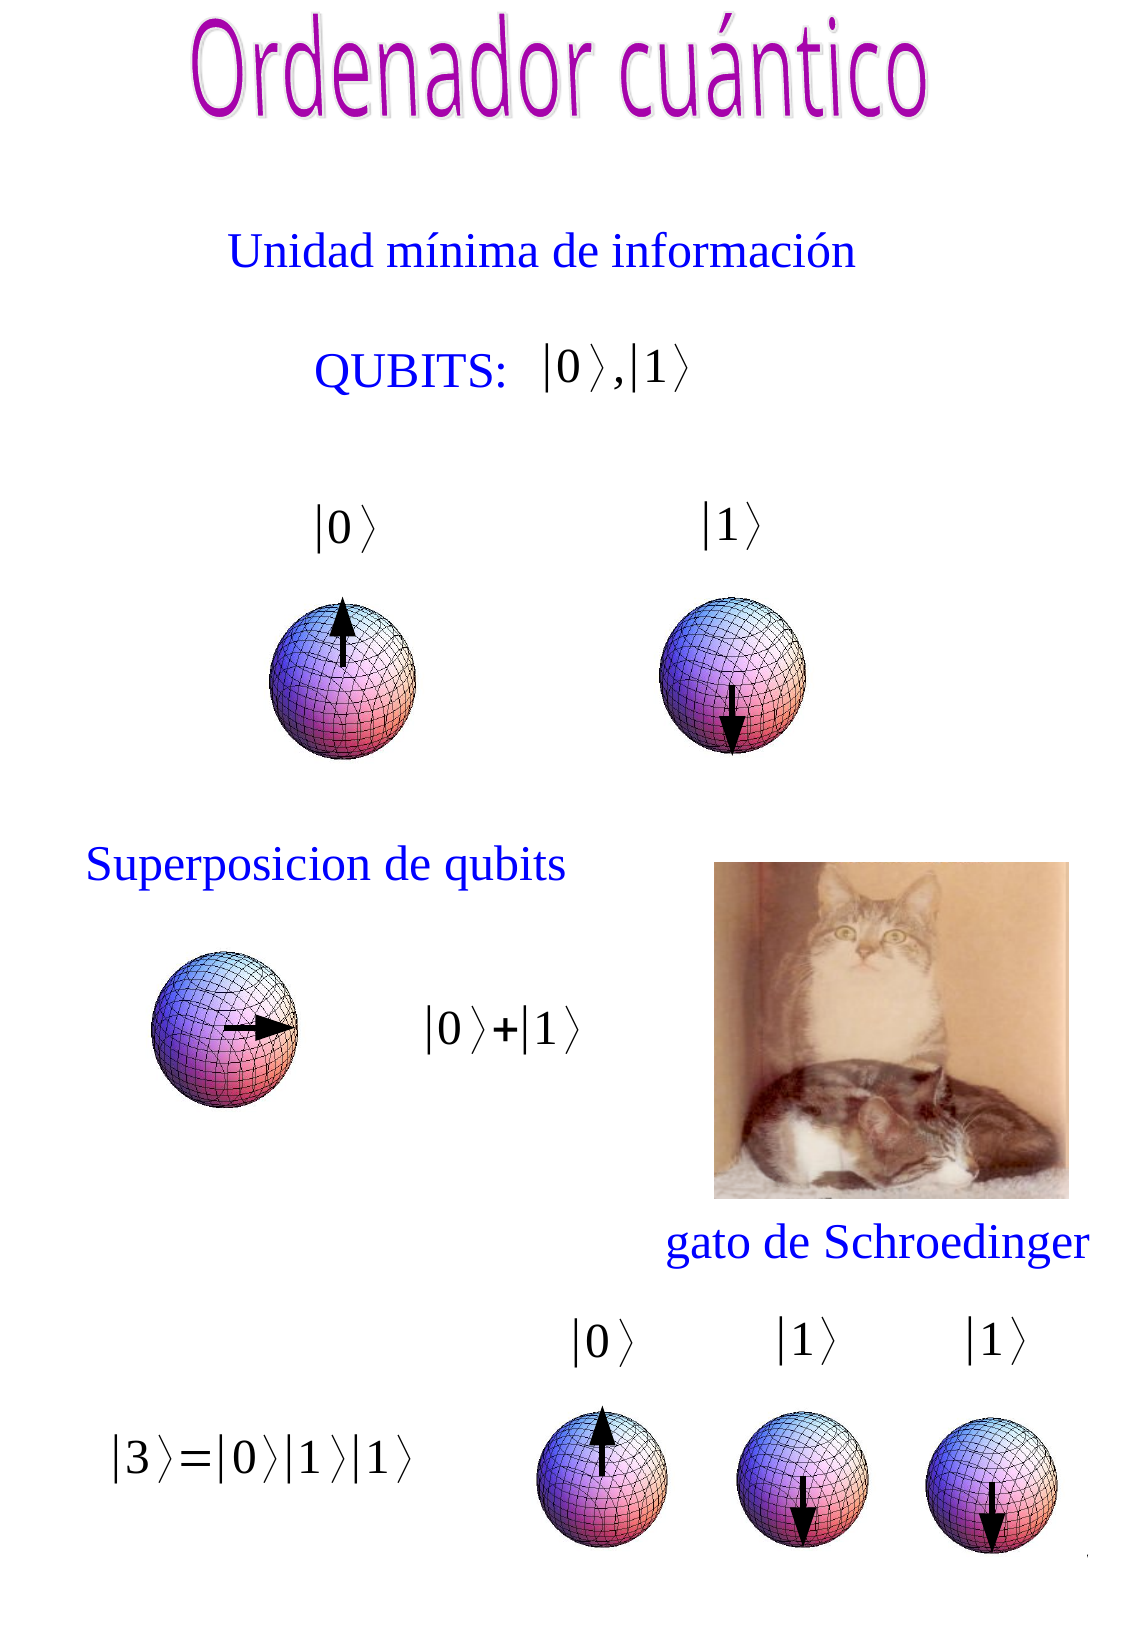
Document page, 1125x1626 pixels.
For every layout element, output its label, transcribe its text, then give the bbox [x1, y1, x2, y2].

text_box Unidad mínima de información QUBITS: [99, 150, 1064, 466]
text_box Ordenador cuántico [849, 41, 881, 119]
text_box Ordenador cuántico [718, 11, 734, 34]
chart [949, 1311, 1040, 1369]
text_box Ordenador cuántico [887, 41, 927, 119]
text_box Ordenador cuántico [378, 41, 418, 117]
text_box Ordenador cuántico [620, 41, 652, 119]
text_box gato de Schroedinger [637, 1200, 1125, 1276]
picture [714, 862, 1069, 1199]
text_box Ordenador cuántico [567, 41, 593, 117]
text_box Ordenador cuántico [519, 41, 559, 119]
text_box Ordenador cuántico [658, 43, 698, 119]
picture [614, 555, 839, 816]
text_box Ordenador cuántico [284, 12, 324, 119]
text_box Ordenador cuántico [752, 41, 792, 117]
text_box Ordenador cuántico [470, 12, 510, 119]
picture [496, 1375, 1087, 1607]
text_box Ordenador cuántico [426, 42, 462, 119]
chart [760, 1311, 851, 1369]
chart [555, 1313, 648, 1371]
chart [526, 338, 703, 396]
text_box Ordenador cuántico [332, 41, 370, 119]
picture [106, 909, 331, 1170]
text_box Ordenador cuántico [795, 26, 825, 119]
picture [224, 561, 449, 821]
text_box Superposicion de qubits [70, 822, 1106, 898]
text_box Ordenador cuántico [191, 17, 244, 119]
text_box Ordenador cuántico [253, 41, 279, 117]
chart [297, 499, 390, 557]
chart [685, 496, 776, 554]
text_box Ordenador cuántico [829, 43, 840, 117]
text_box Ordenador cuántico [706, 42, 743, 119]
chart [407, 1000, 595, 1058]
chart [94, 1429, 425, 1487]
